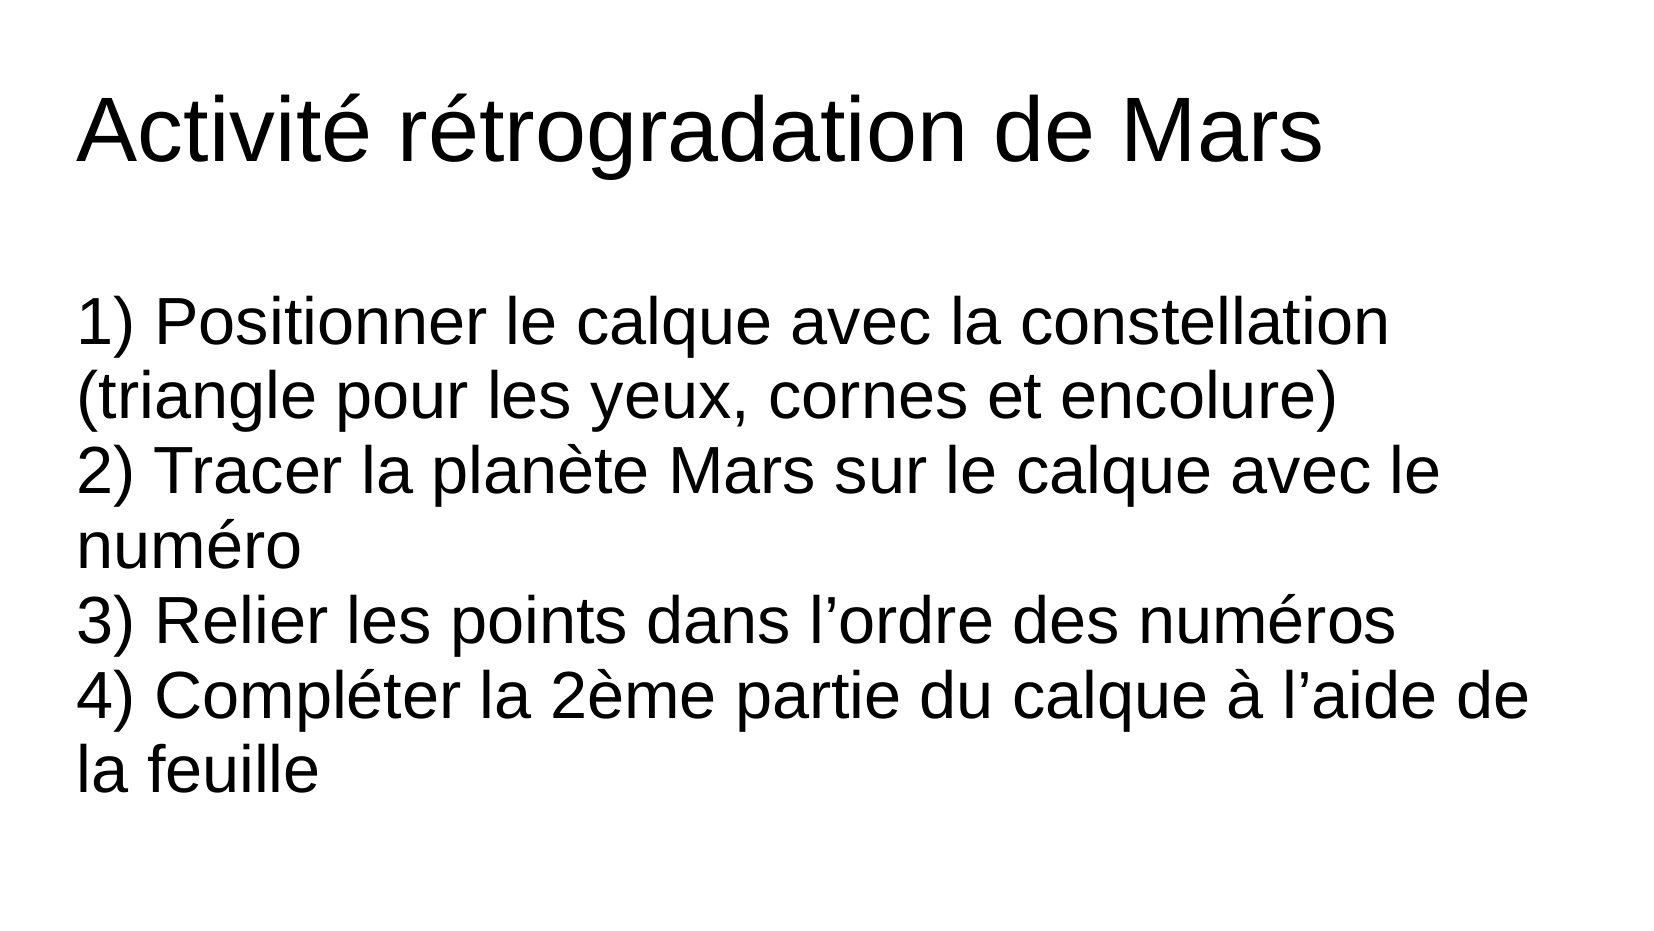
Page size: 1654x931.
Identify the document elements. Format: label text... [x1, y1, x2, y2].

title Activité rétrogradation de Mars 1) Positionner le calque avec la constellation (triangle pour les yeux, cornes et encolure) 2) Tracer la planète Mars sur le calque avec le numéro 3) Relier les points dans l’ordre des numéros 4) Compléter la 2ème partie du calque à l’aide de la feuille [76, 29, 1565, 857]
